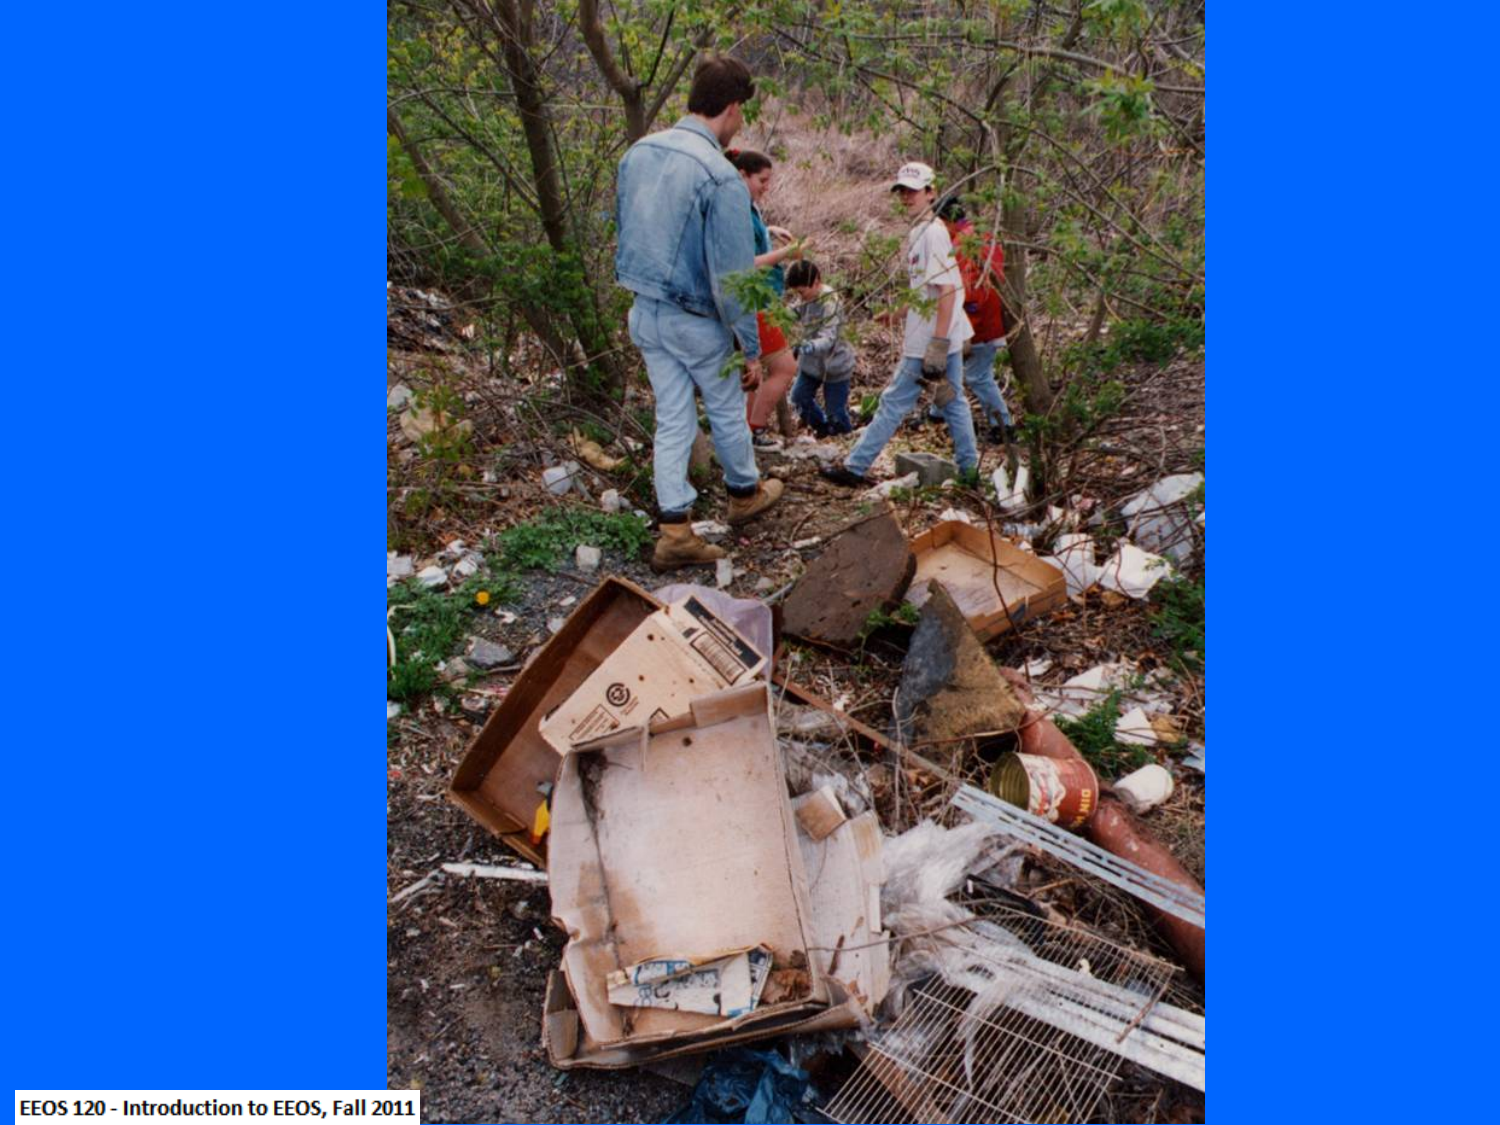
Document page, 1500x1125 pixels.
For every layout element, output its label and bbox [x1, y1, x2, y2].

picture [15, 0, 1205, 1125]
